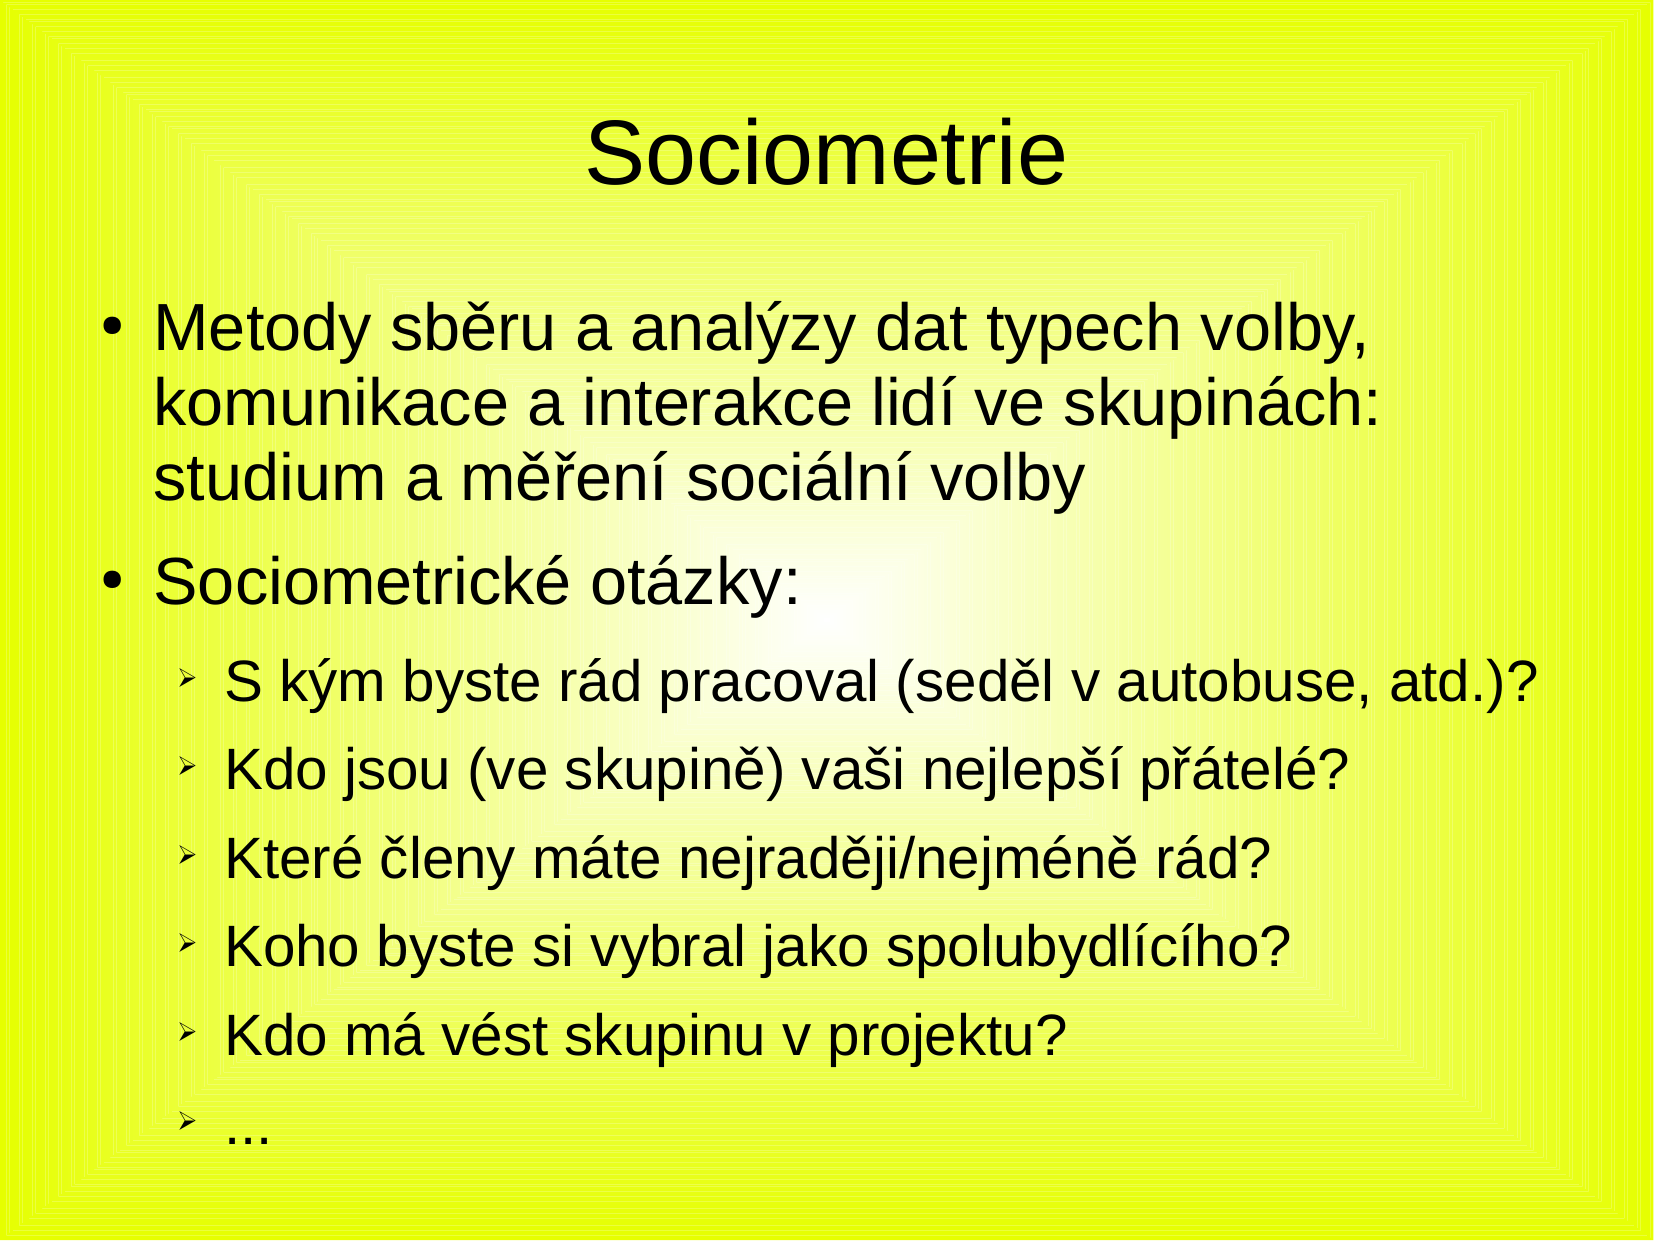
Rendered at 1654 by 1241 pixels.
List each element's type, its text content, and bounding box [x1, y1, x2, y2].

title Sociometrie [82, 56, 1571, 250]
list Metody sběru a analýzy dat typech volby, komunikace a interakce lidí ve skupinách: studium a měření sociální volby Sociometrické otázky: S kým byste rád pracoval (seděl v autobuse, atd.)? Kdo jsou (ve skupině) vaši nejlepší přátelé? Které členy máte nejraději/nejméně rád? Koho byste si vybral jako spolubydlícího? Kdo má vést skupinu v projektu? ... [82, 290, 1571, 1157]
